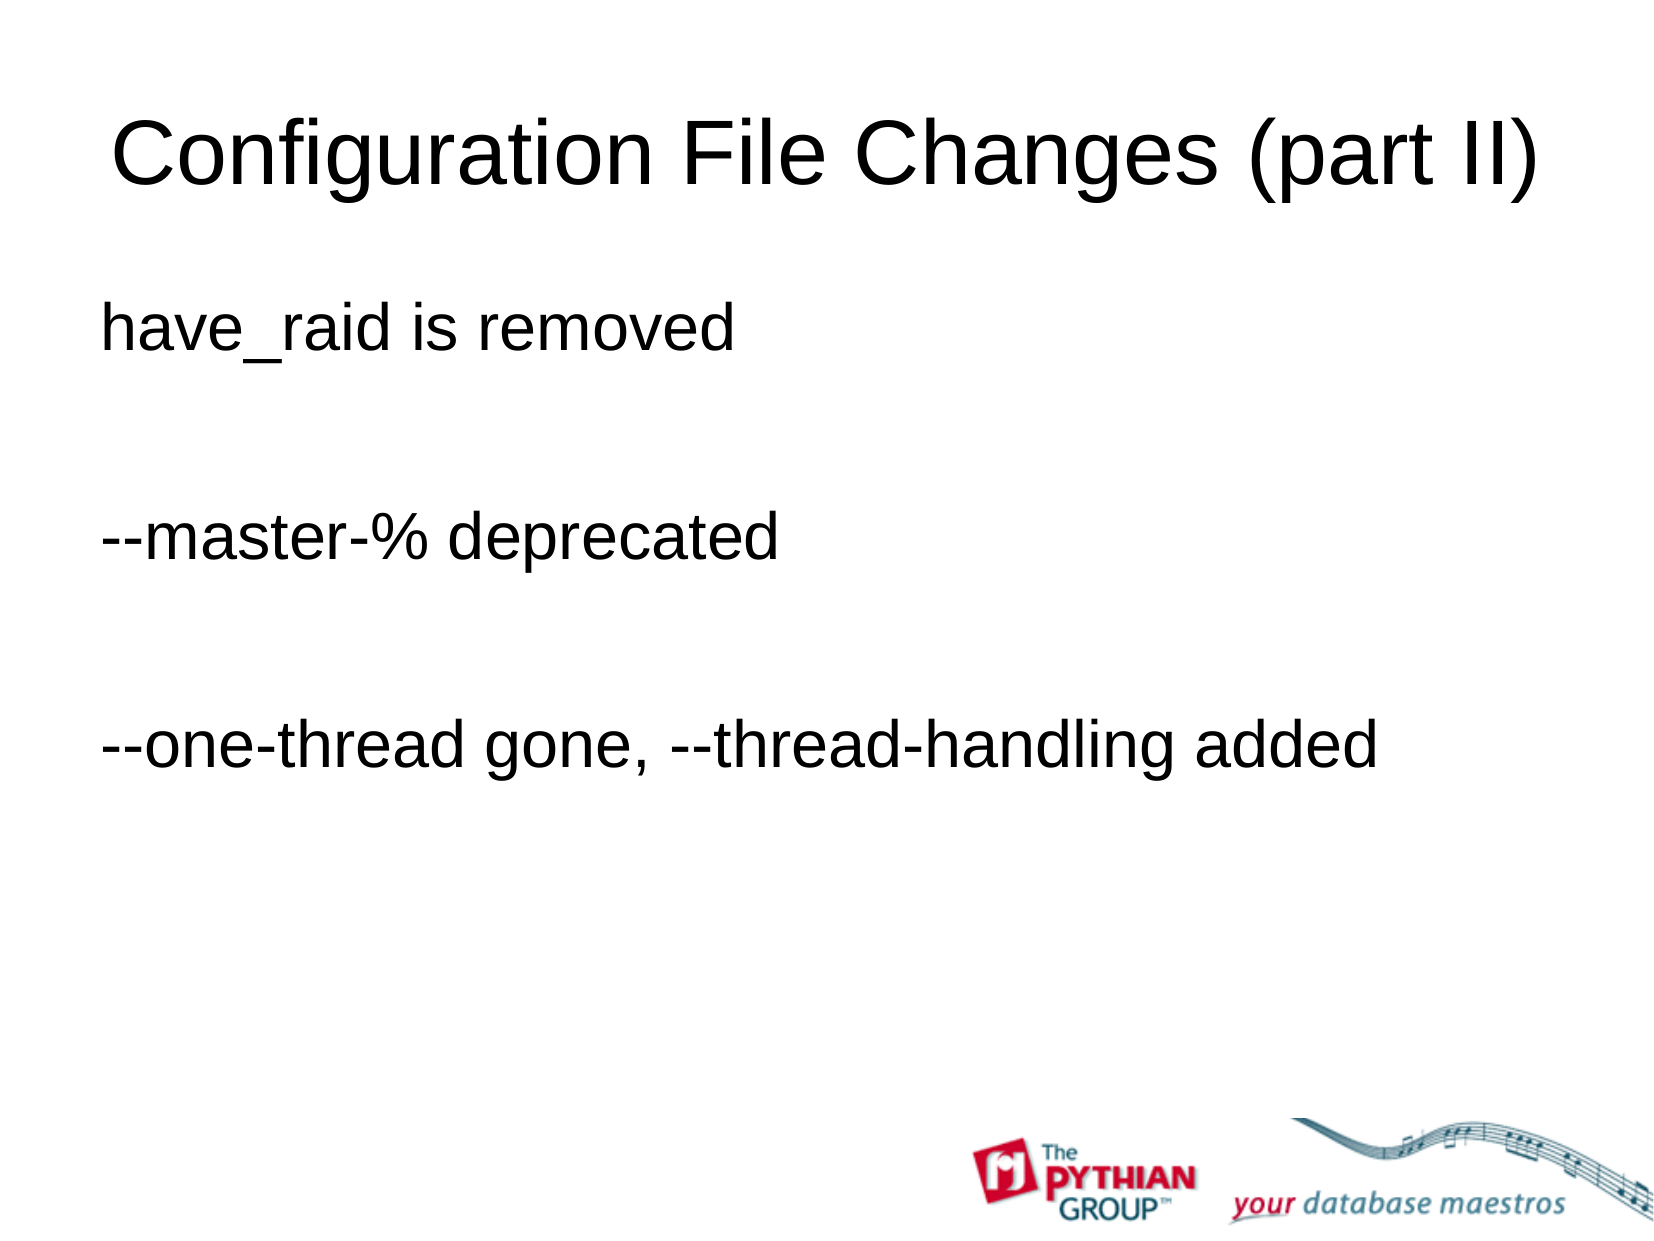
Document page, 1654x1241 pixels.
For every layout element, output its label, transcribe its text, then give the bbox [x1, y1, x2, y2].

list have_raid is removed --master-% deprecated --one-thread gone, --thread-handling added [82, 290, 1571, 1094]
picture [955, 1118, 1654, 1241]
title Configuration File Changes (part II) [82, 49, 1571, 257]
